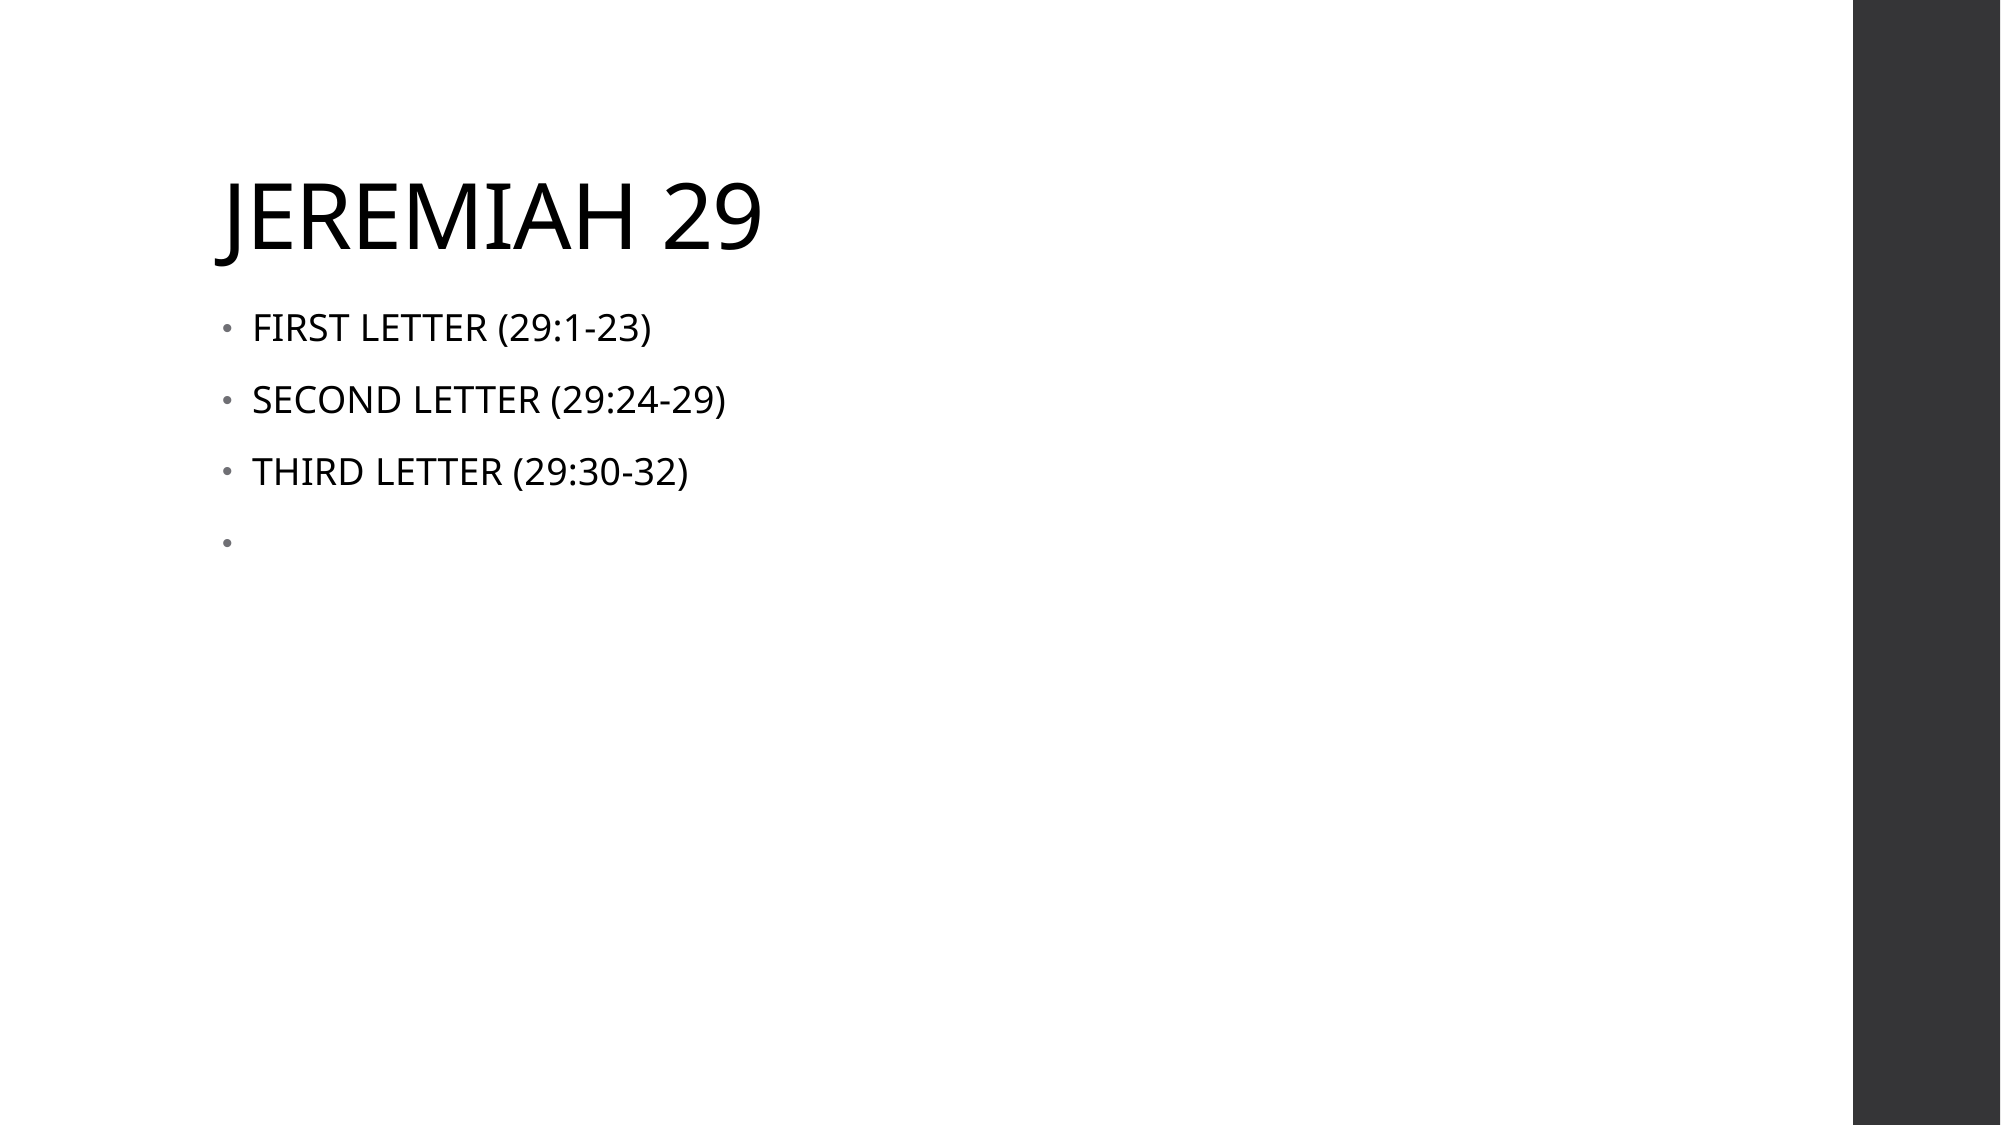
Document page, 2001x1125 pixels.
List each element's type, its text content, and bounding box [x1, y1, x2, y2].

list FIRST LETTER (29:1-23) SECOND LETTER (29:24-29) THIRD LETTER (29:30-32) [206, 299, 1617, 1014]
title JEREMIAH 29 [206, 60, 1797, 278]
